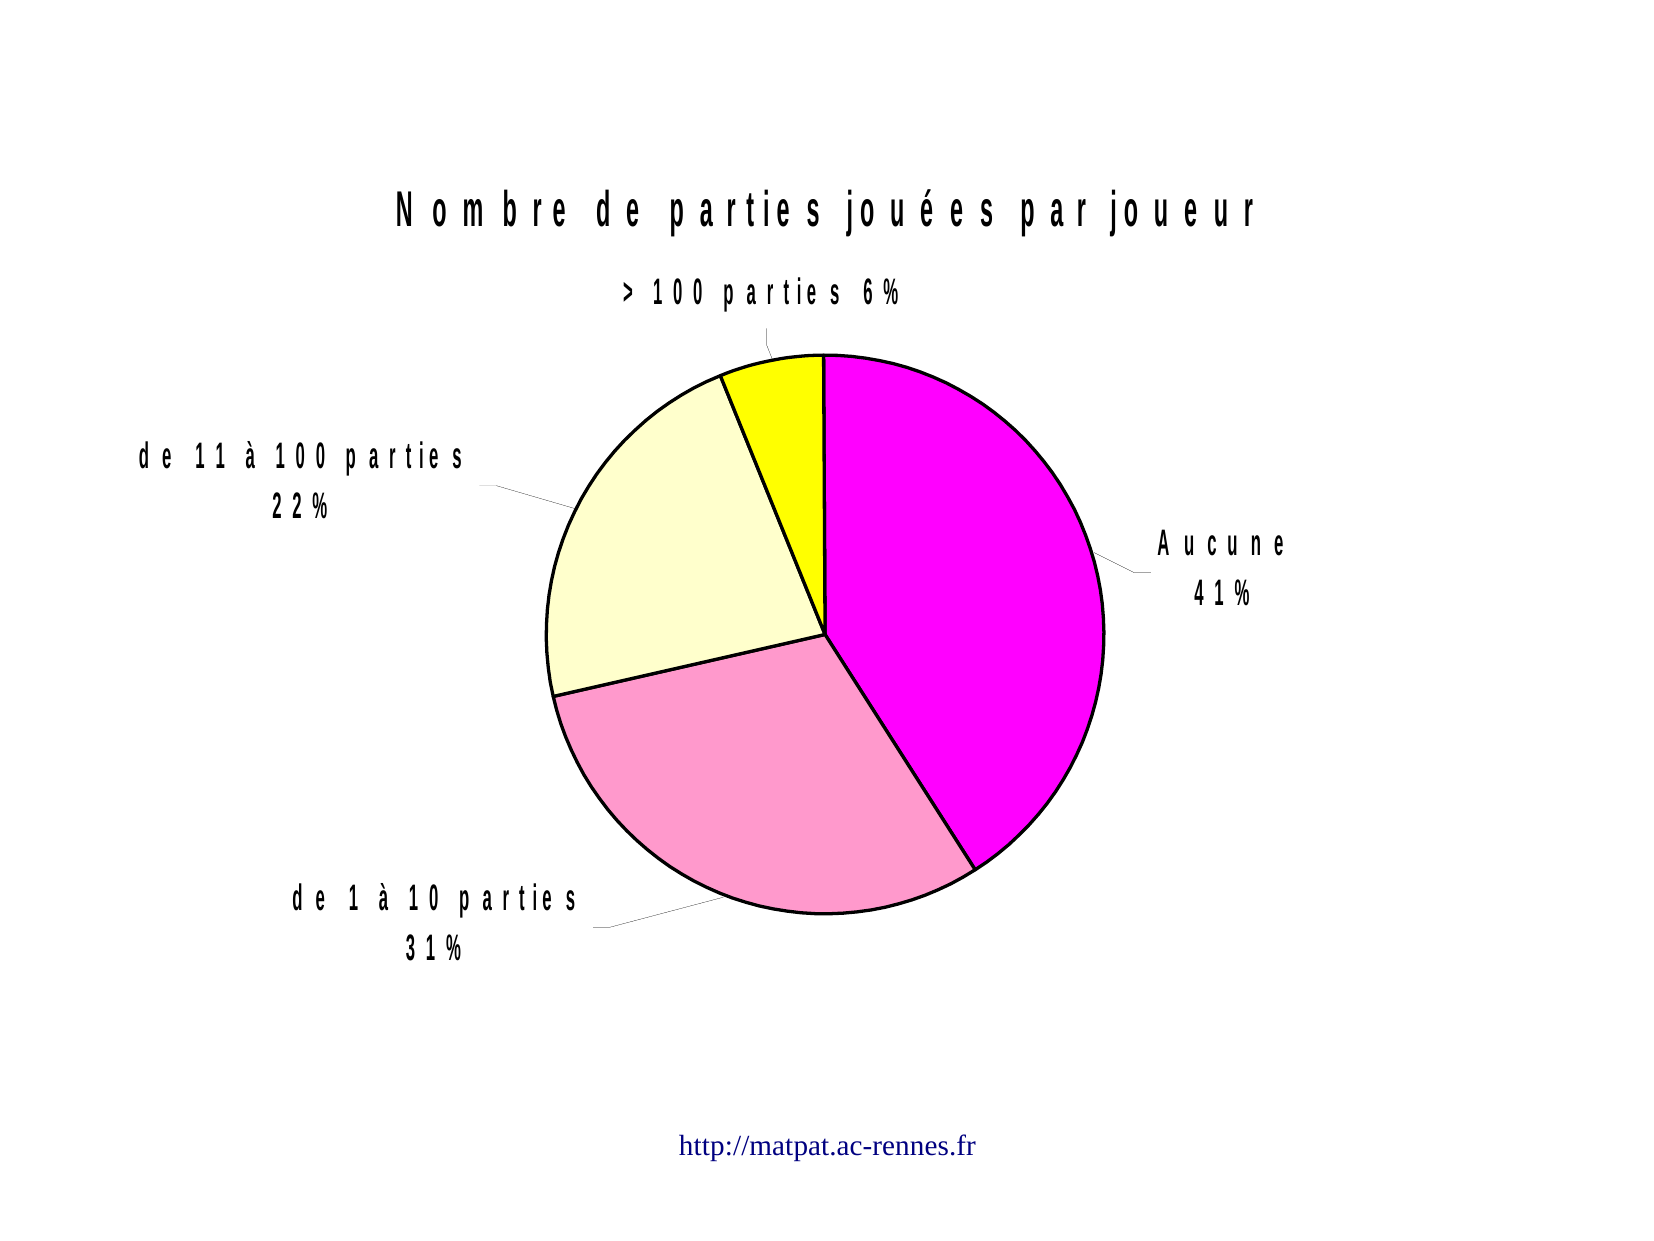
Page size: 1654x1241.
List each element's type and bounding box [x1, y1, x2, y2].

picture [0, 147, 1654, 1004]
